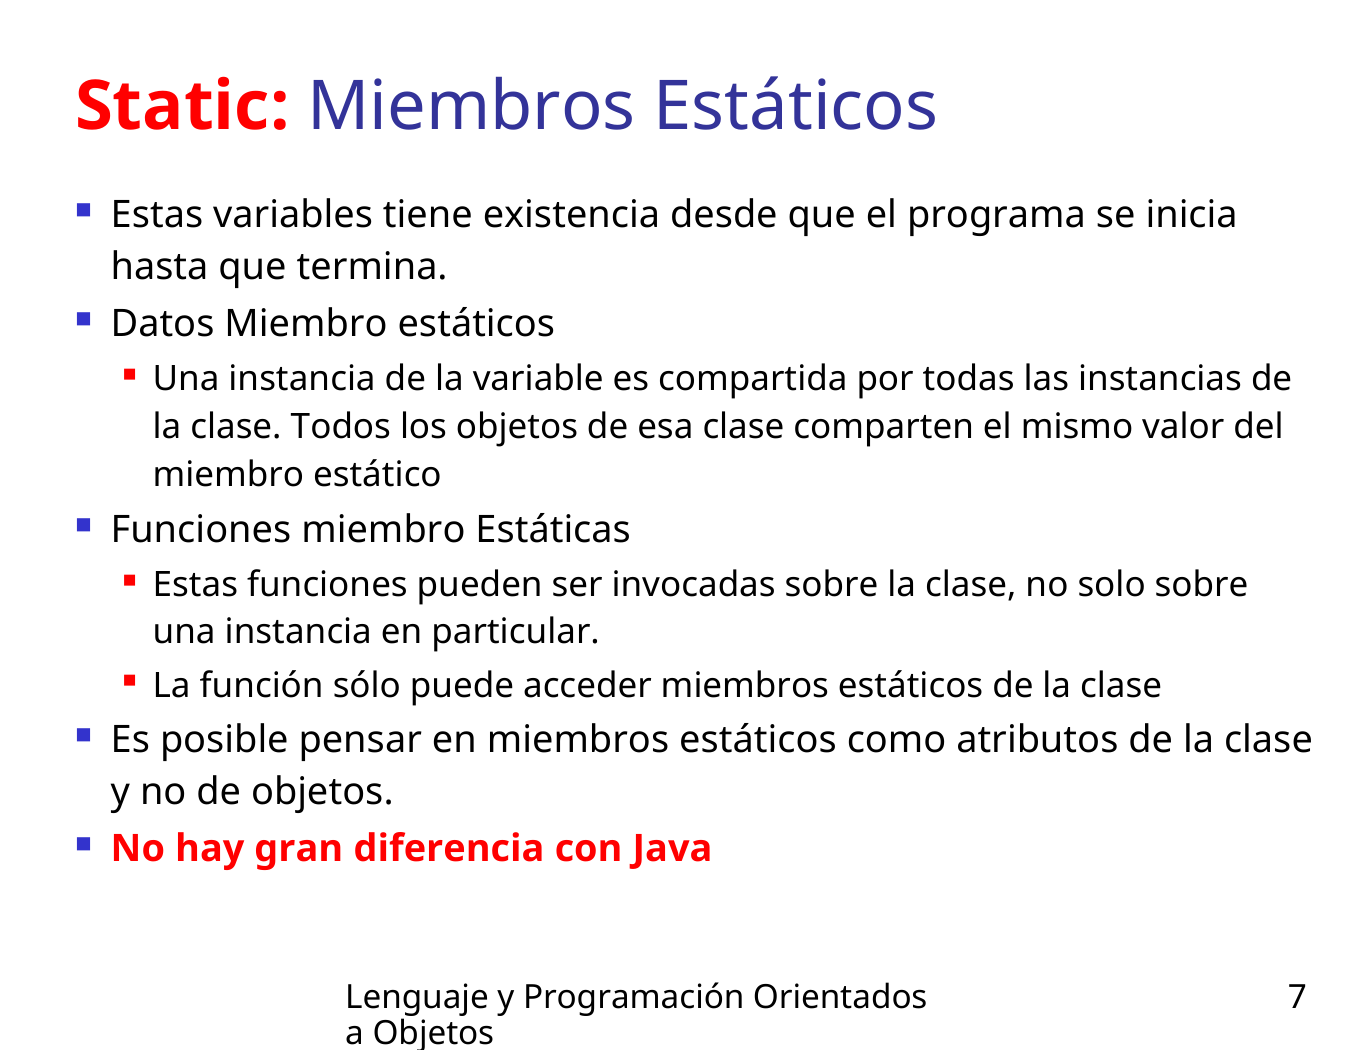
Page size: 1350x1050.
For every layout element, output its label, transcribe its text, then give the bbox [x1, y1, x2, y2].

title Static: Miembros Estáticos [75, 23, 1319, 175]
list Estas variables tiene existencia desde que el programa se inicia hasta que termina. Datos Miembro estáticos Una instancia de la variable es compartida por todas las instancias de la clase. Todos los objetos de esa clase comparten el mismo valor del miembro estático Funciones miembro Estáticas Estas funciones pueden ser invocadas sobre la clase, no solo sobre una instancia en particular. La función sólo puede acceder miembros estáticos de la clase Es posible pensar en miembros estáticos como atributos de la clase y no de objetos. No hay gran diferencia con Java [75, 187, 1316, 881]
